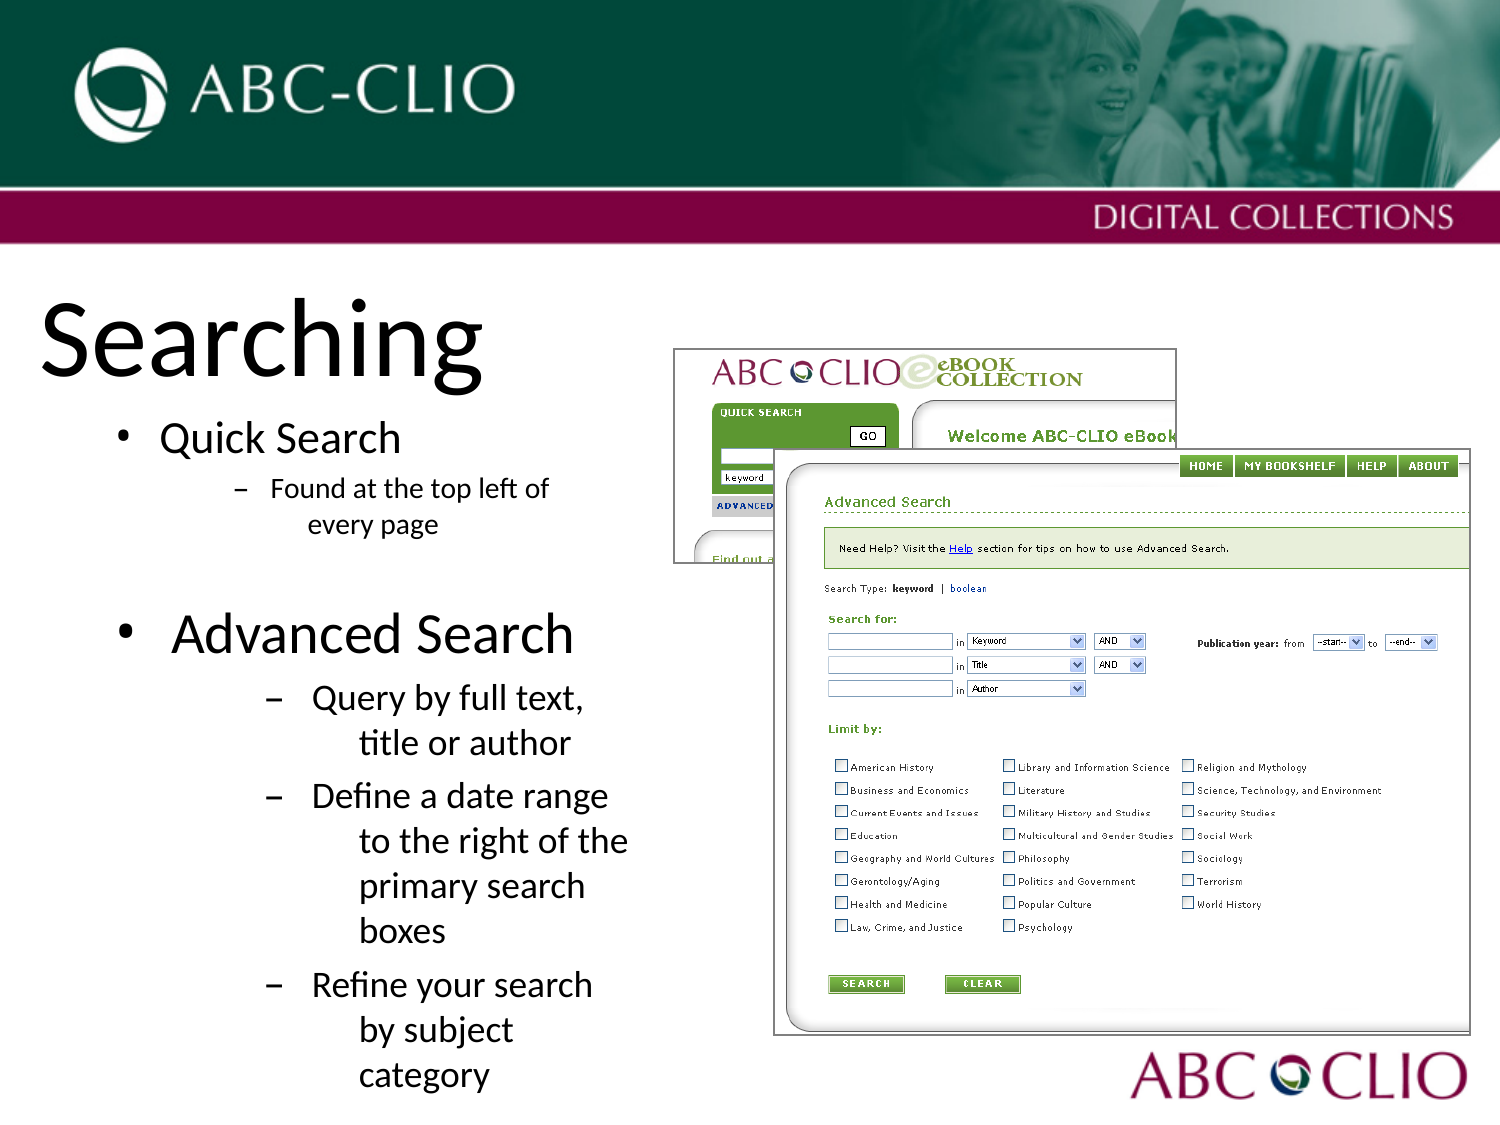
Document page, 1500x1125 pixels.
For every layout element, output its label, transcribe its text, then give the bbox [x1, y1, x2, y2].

picture [0, 0, 1500, 246]
text_box Advanced Search Query by full text, title or author Define a date range to the right of the primary search boxes Refine your search by subject category [100, 587, 650, 1062]
picture [87, 1020, 1500, 1125]
picture [774, 450, 1470, 1035]
picture [675, 350, 1176, 563]
list Quick Search Found at the top left of every page [99, 399, 625, 550]
title Searching [24, 246, 1300, 426]
